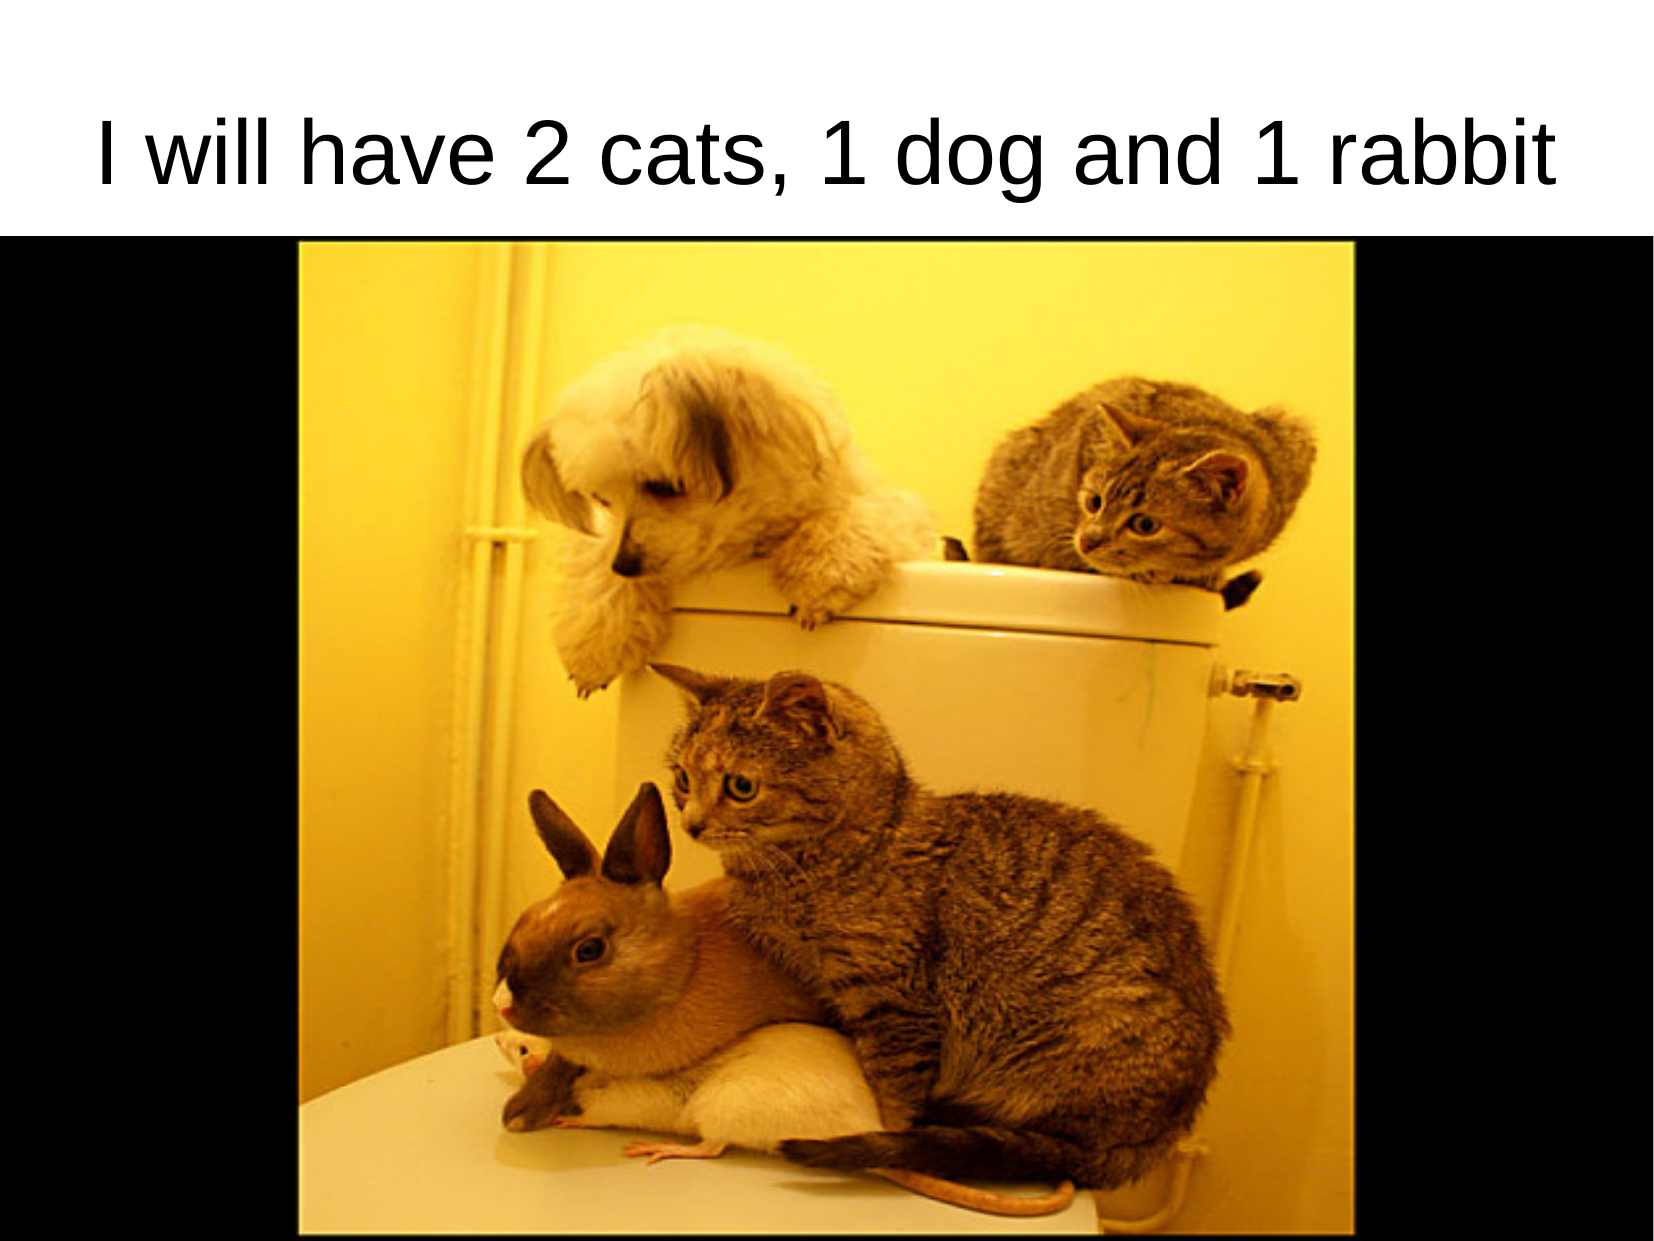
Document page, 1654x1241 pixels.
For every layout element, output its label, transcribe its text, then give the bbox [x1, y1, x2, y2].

title I will have 2 cats, 1 dog and 1 rabbit [82, 49, 1571, 236]
picture [0, 236, 1654, 1241]
